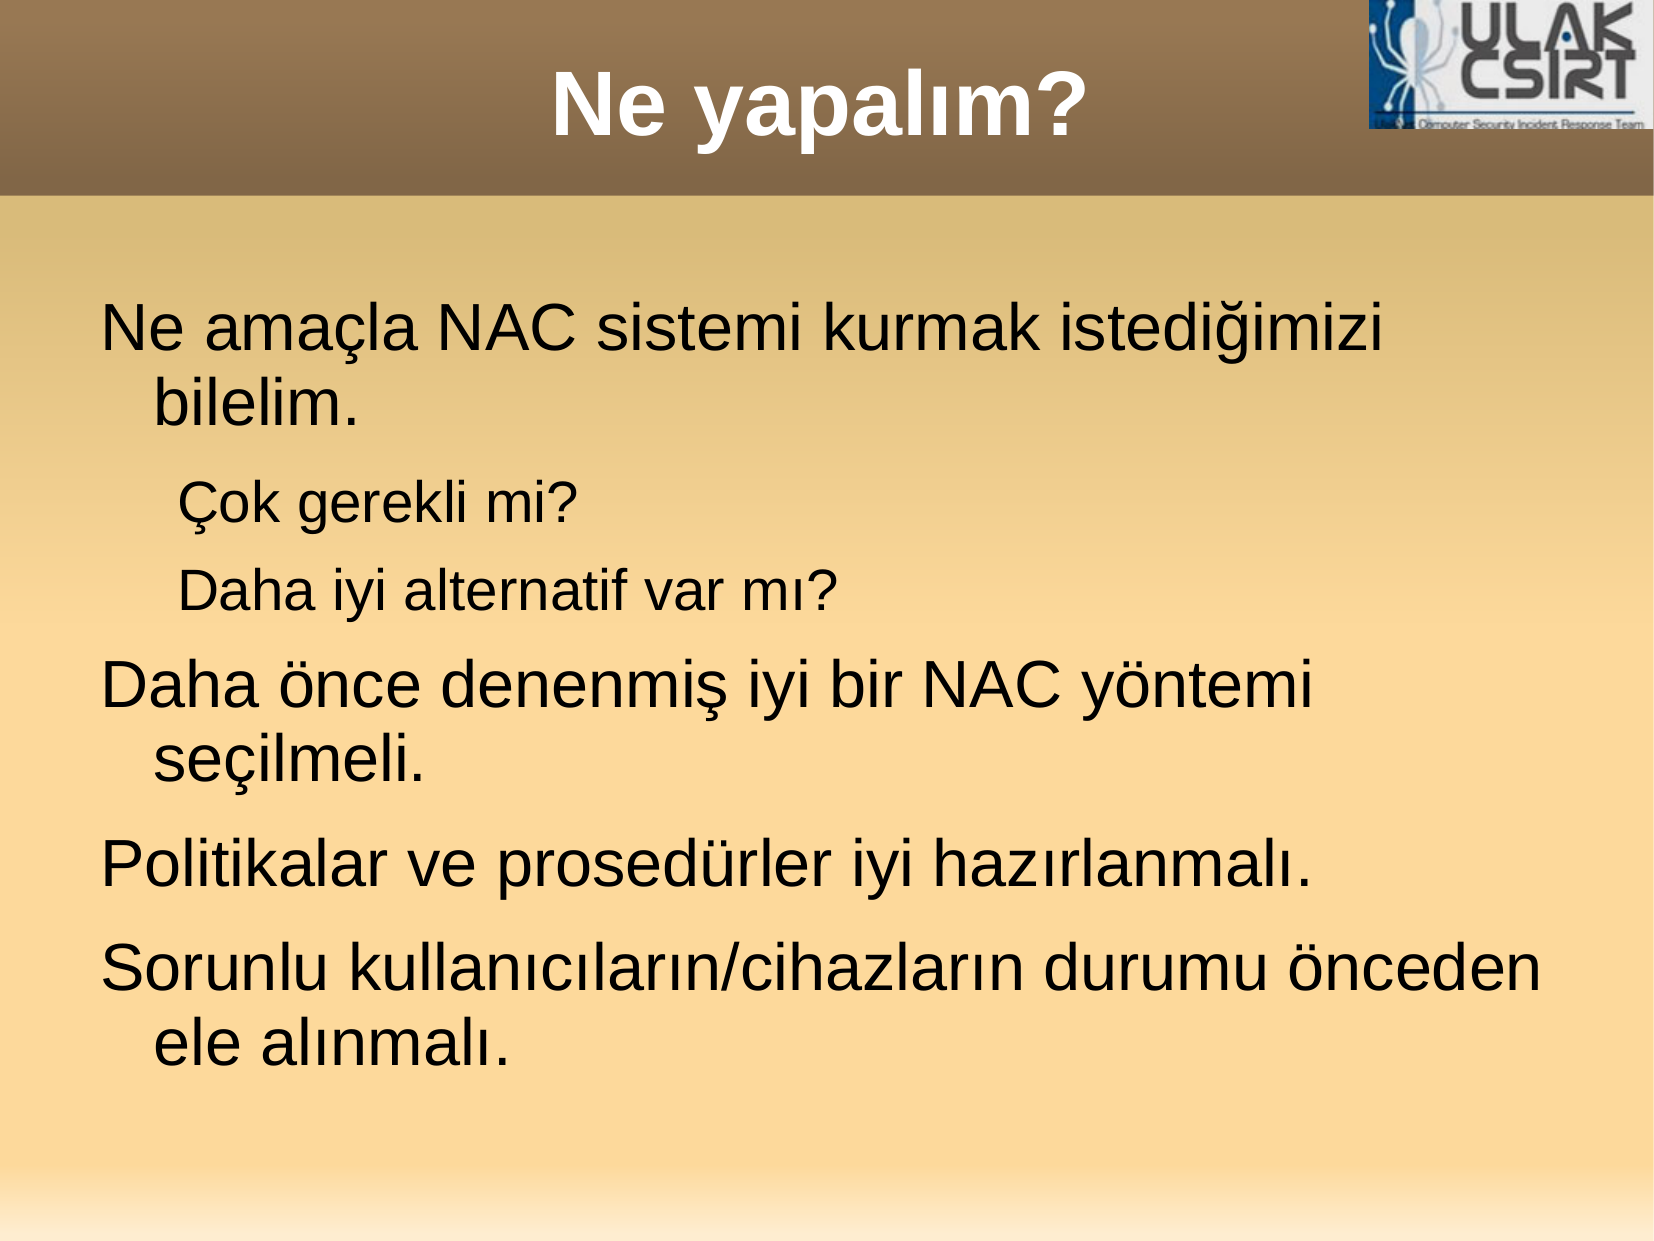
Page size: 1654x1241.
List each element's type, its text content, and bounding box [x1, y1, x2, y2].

picture [0, 0, 1654, 1241]
list Ne amaçla NAC sistemi kurmak istediğimizi bilelim. Çok gerekli mi? Daha iyi alternatif var mı? Daha önce denenmiş iyi bir NAC yöntemi seçilmeli. Politikalar ve prosedürler iyi hazırlanmalı. Sorunlu kullanıcıların/cihazların durumu önceden ele alınmalı. [82, 290, 1571, 1153]
title Ne yapalım? [76, 7, 1565, 200]
